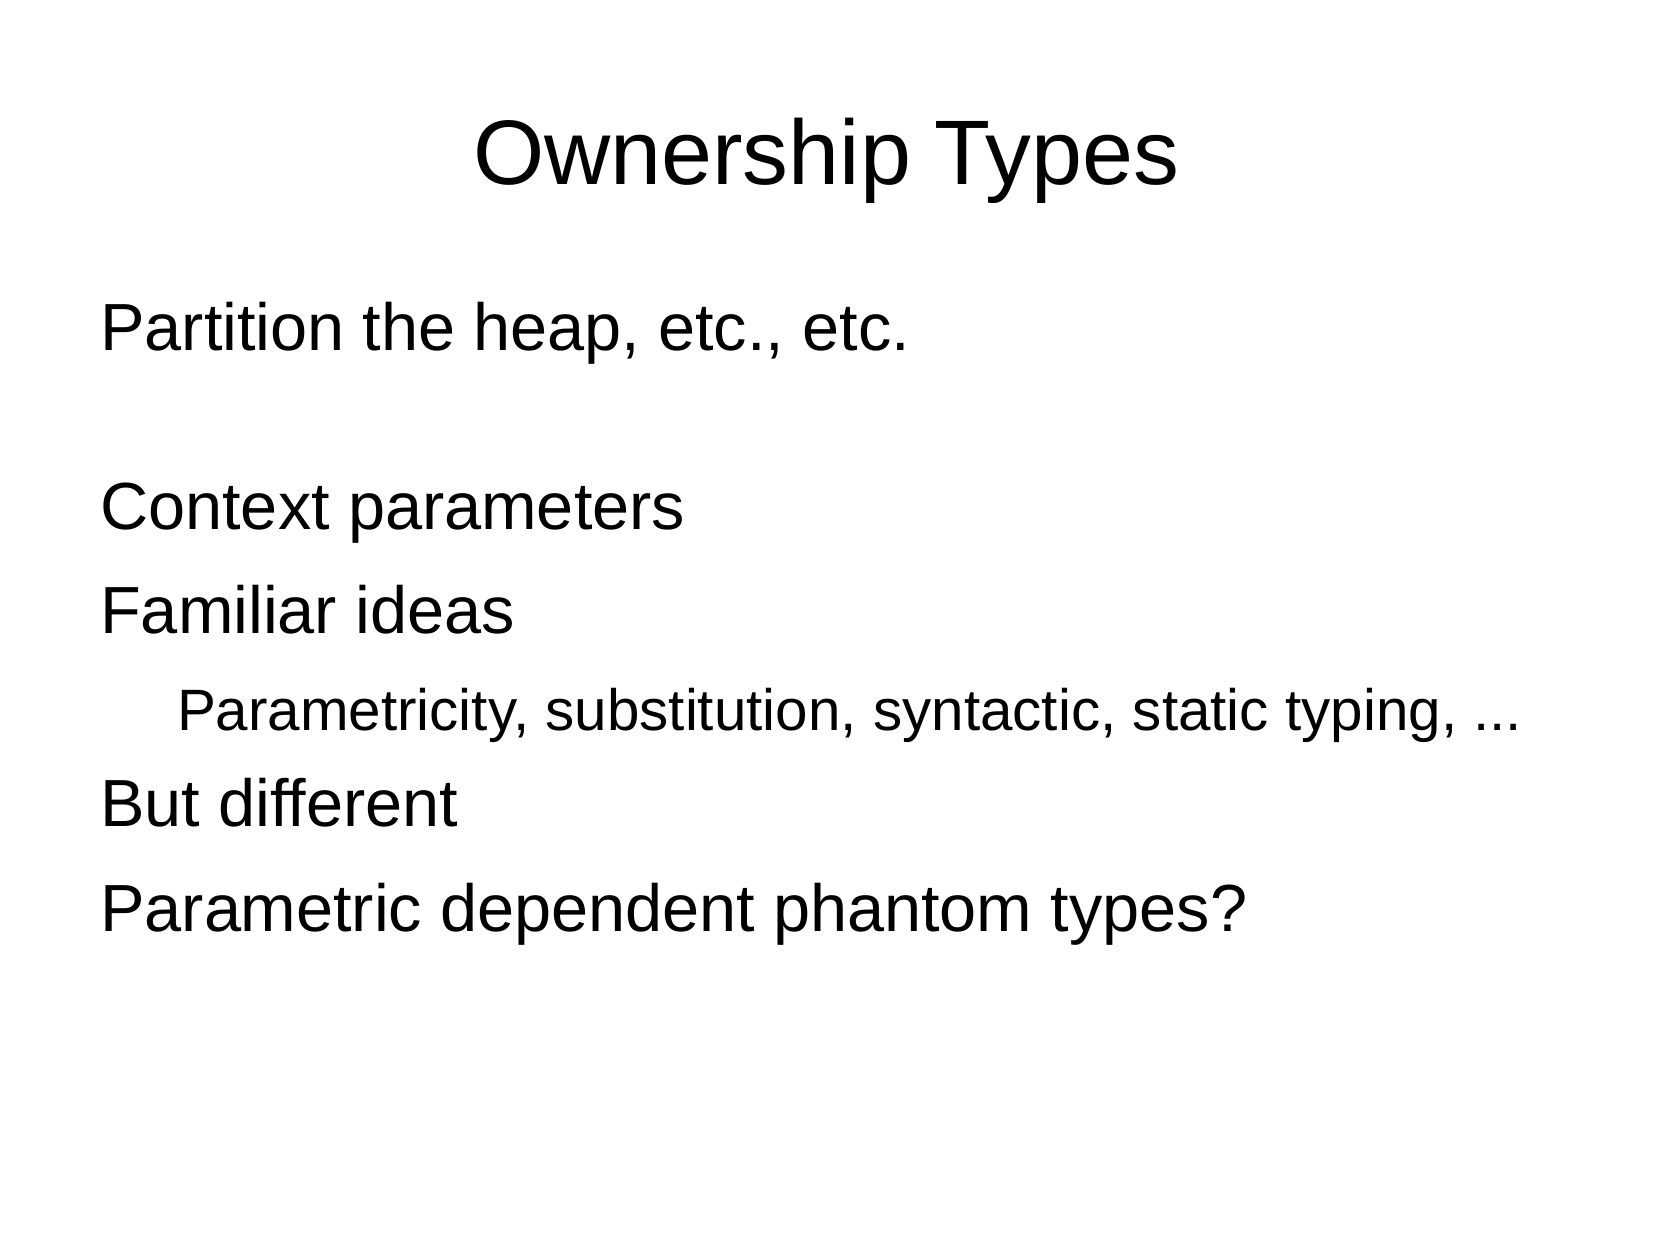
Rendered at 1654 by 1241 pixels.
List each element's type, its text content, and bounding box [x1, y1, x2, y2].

title Ownership Types [82, 49, 1571, 257]
list Partition the heap, etc., etc. Context parameters Familiar ideas Parametricity, substitution, syntactic, static typing, ... But different Parametric dependent phantom types? [82, 290, 1571, 1094]
